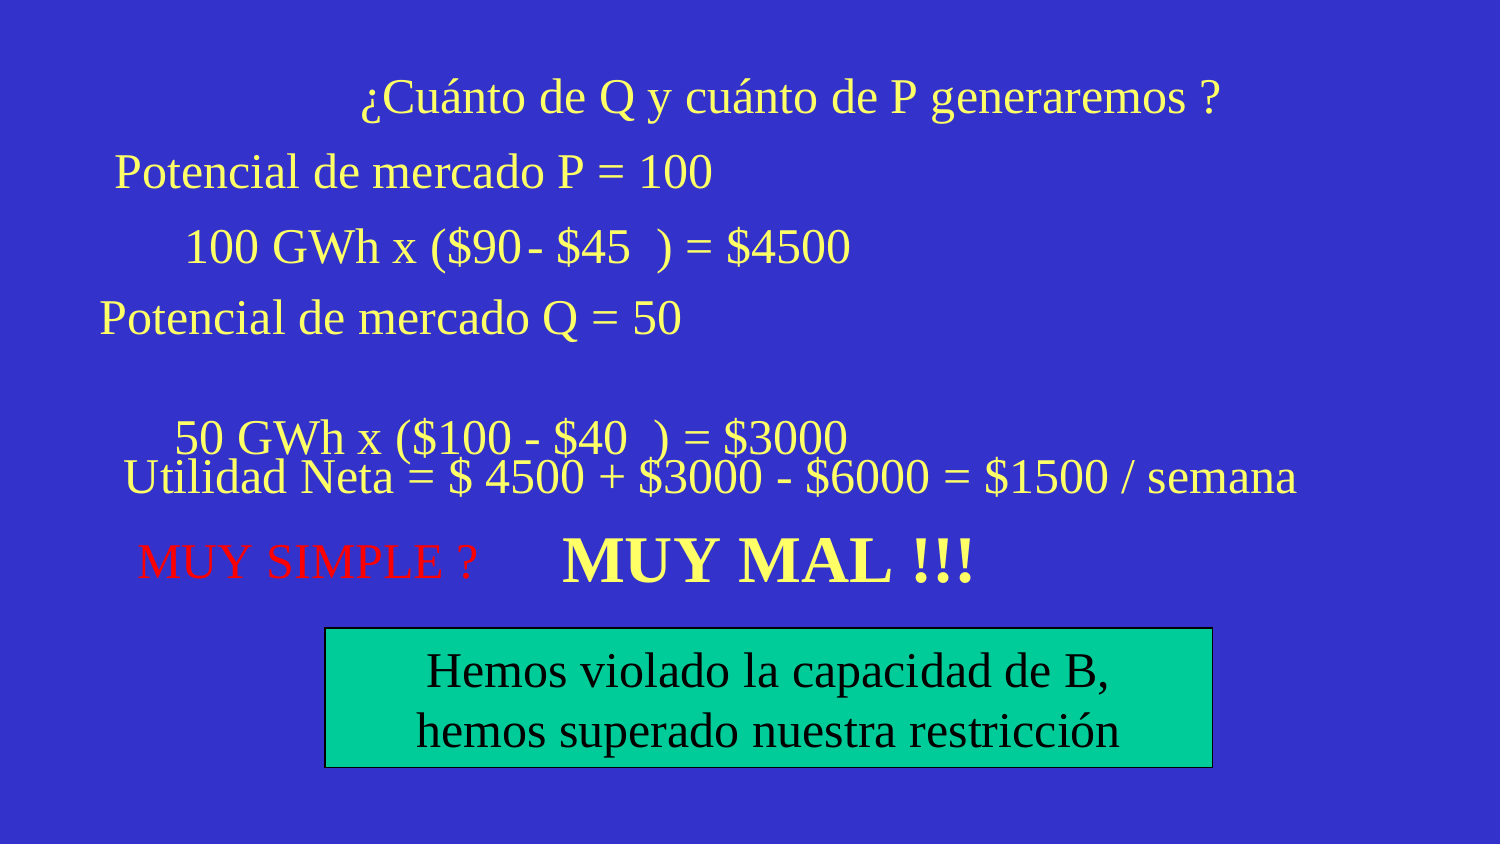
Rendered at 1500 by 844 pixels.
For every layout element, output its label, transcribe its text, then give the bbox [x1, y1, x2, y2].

text_box MUY MAL !!! [547, 508, 993, 604]
text_box Potencial de mercado Q = 50 50 GWh x ($100 - $40 ) = $3000 [84, 276, 864, 473]
text_box MUY SIMPLE ? [122, 520, 495, 597]
text_box Hemos violado la capacidad de B, hemos superado nuestra restricción [324, 628, 1213, 768]
text_box - $45 ) = $4500 [512, 206, 867, 282]
text_box Potencial de mercado P = 100 [99, 131, 729, 207]
text_box ¿Cuánto de Q y cuánto de P generaremos ? [345, 56, 1237, 132]
text_box Utilidad Neta = $ 4500 + $3000 - $6000 = $1500 / semana [109, 436, 1314, 512]
text_box 100 GWh x ($90 [170, 206, 512, 276]
